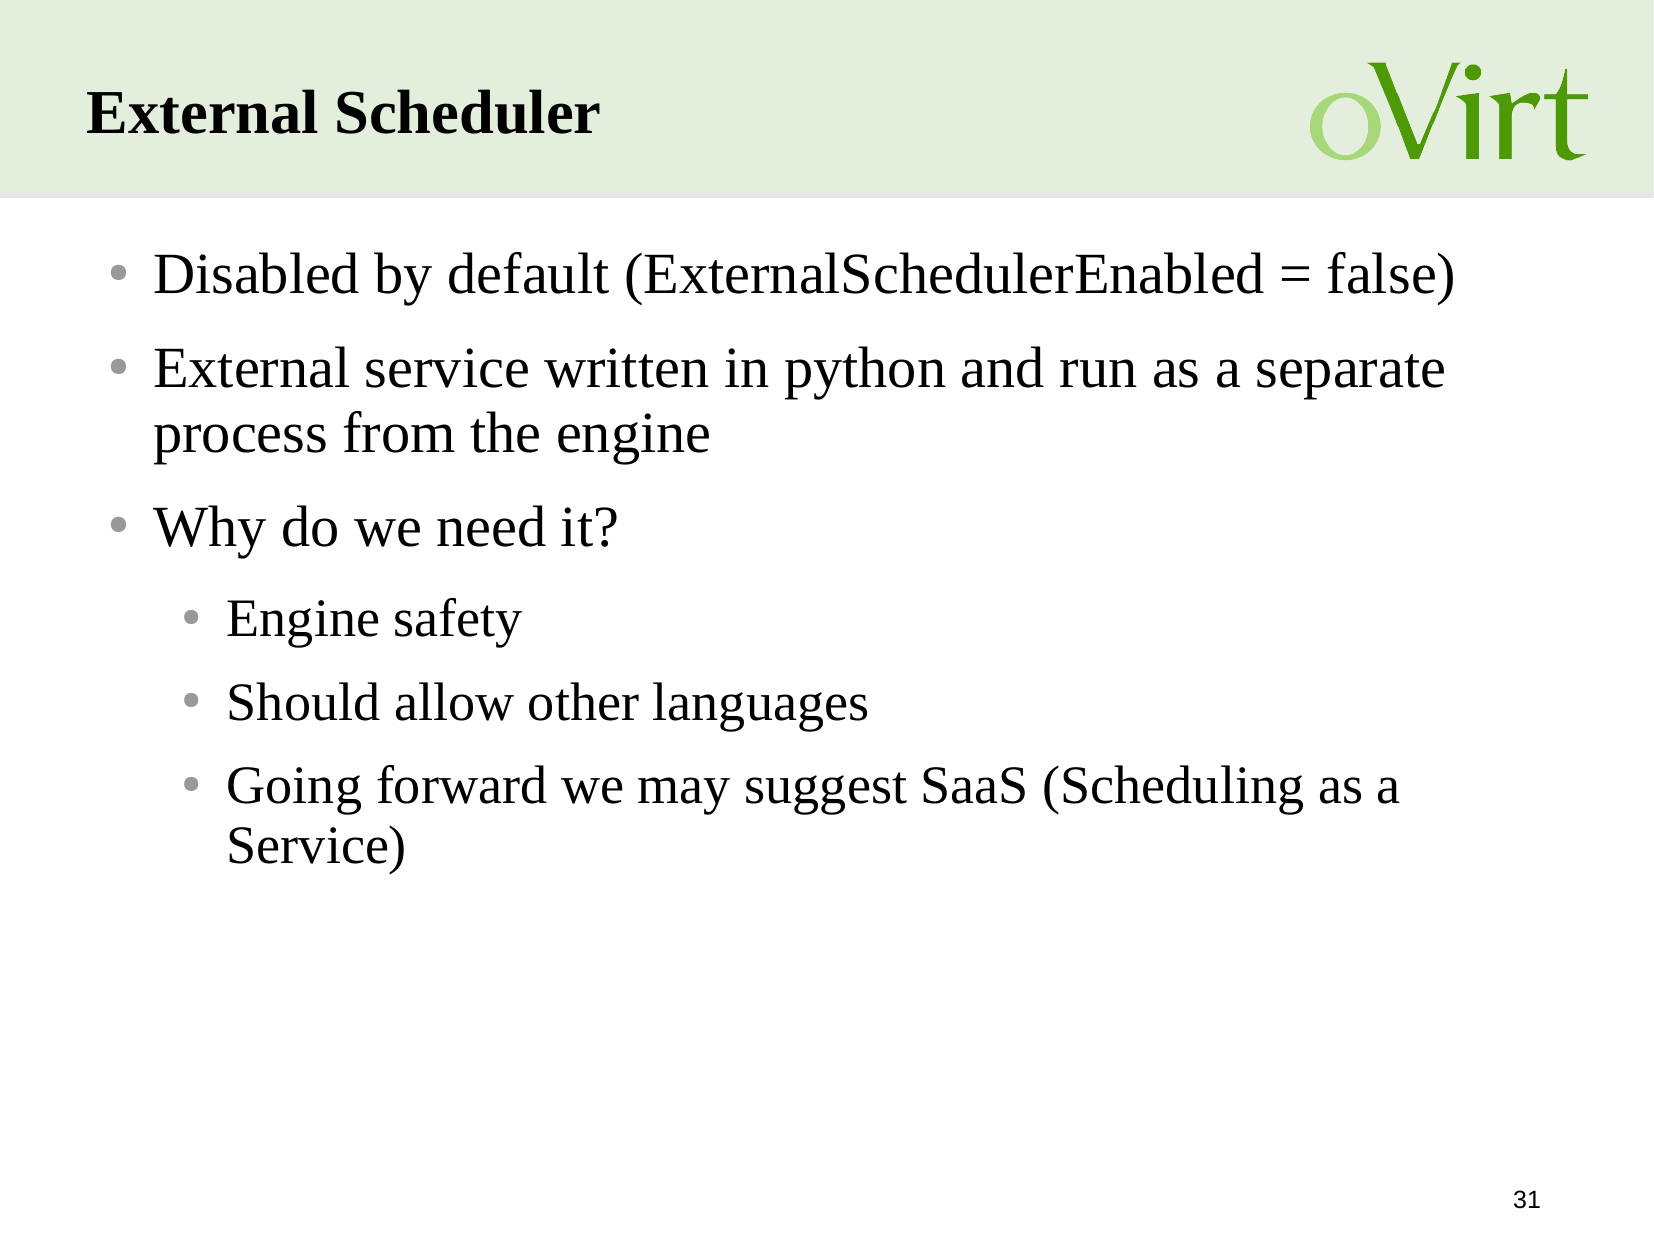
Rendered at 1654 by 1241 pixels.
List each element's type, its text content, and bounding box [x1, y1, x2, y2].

list Disabled by default (ExternalSchedulerEnabled = false) External service written in python and run as a separate process from the engine Why do we need it? Engine safety Should allow other languages Going forward we may suggest SaaS (Scheduling as a Service) [93, 241, 1582, 932]
picture [1307, 36, 1613, 180]
title External Scheduler [86, 36, 1307, 188]
